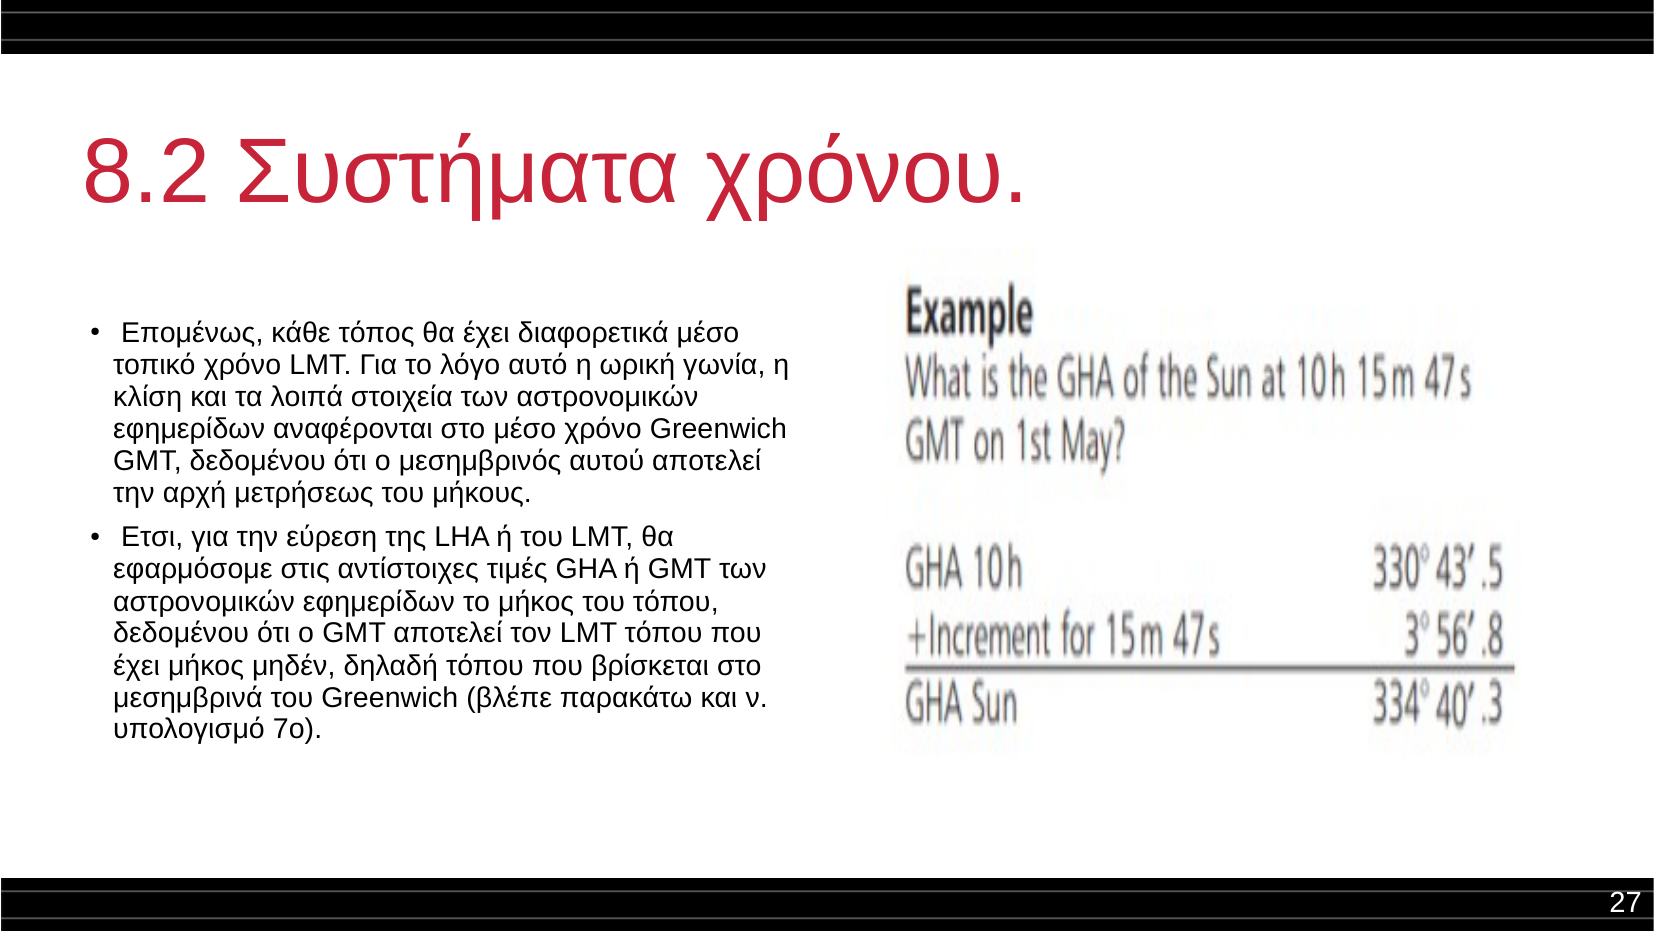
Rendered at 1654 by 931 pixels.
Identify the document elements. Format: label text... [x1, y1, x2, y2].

picture [1, 0, 1654, 54]
picture [1, 878, 1654, 931]
picture [884, 247, 1532, 802]
title 8.2 Συστήματα χρόνου. [82, 92, 1571, 249]
list Επομένως, κάθε τόπος θα έχει διαφορετικά μέσο τοπικό χρόνο LΜΤ. Για το λόγο αυτό η ωρική γωνία, η κλίση και τα λοιπά στοιχεία των αστρονομικών εφημερίδων αναφέρονται στο μέσο χρόνο Greenwich GMT, δεδομένου ότι ο μεσημβρινός αυτού αποτελεί την αρχή μετρήσεως του μήκους. Ετσι, για την εύρεση της LHΑ ή του LΜΤ, θα εφαρμόσομε στις αντίστοιχες τιμές GHA ή GMT των αστρονομικών εφημερίδων το μήκος του τόπου, δεδομένου ότι ο GMT αποτελεί τον LΜΤ τόπου που έχει μήκος μηδέν, δηλαδή τόπου που βρίσκεται στο μεσημβρινά του Greenwich (βλέπε παρακάτω και ν. υπολογισμό 7ο). [82, 271, 809, 758]
